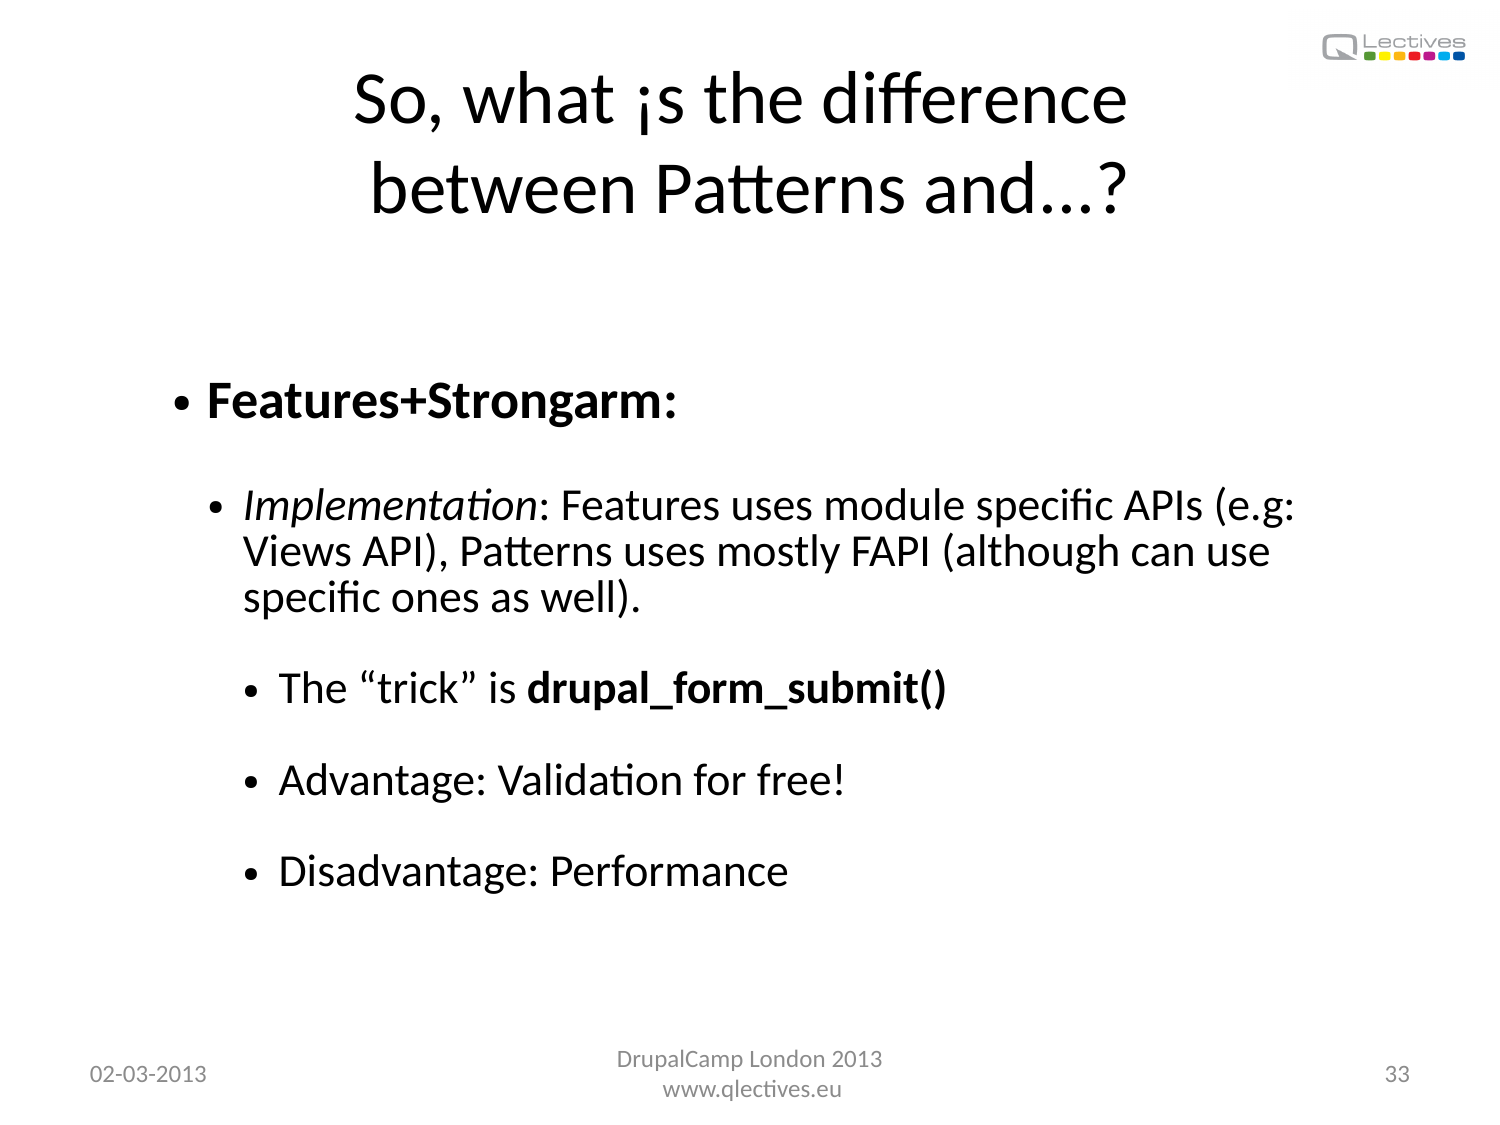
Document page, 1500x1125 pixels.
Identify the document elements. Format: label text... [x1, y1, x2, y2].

picture [1288, 9, 1500, 90]
text_box Features+Strongarm: Implementation: Features uses module specific APIs (e.g: Views API), Patterns uses mostly FAPI (although can use specific ones as well). The “trick” is drupal_form_submit() Advantage: Validation for free! Disadvantage: Performance [157, 370, 1357, 1044]
text_box So, what ¡s the difference between Patterns and...? [75, 45, 1425, 233]
text_box 02-03-2013 [74, 1042, 425, 1103]
text_box DrupalCamp London 2013 www.qlectives.eu [512, 1044, 988, 1103]
text_box <number> [1074, 1042, 1425, 1103]
